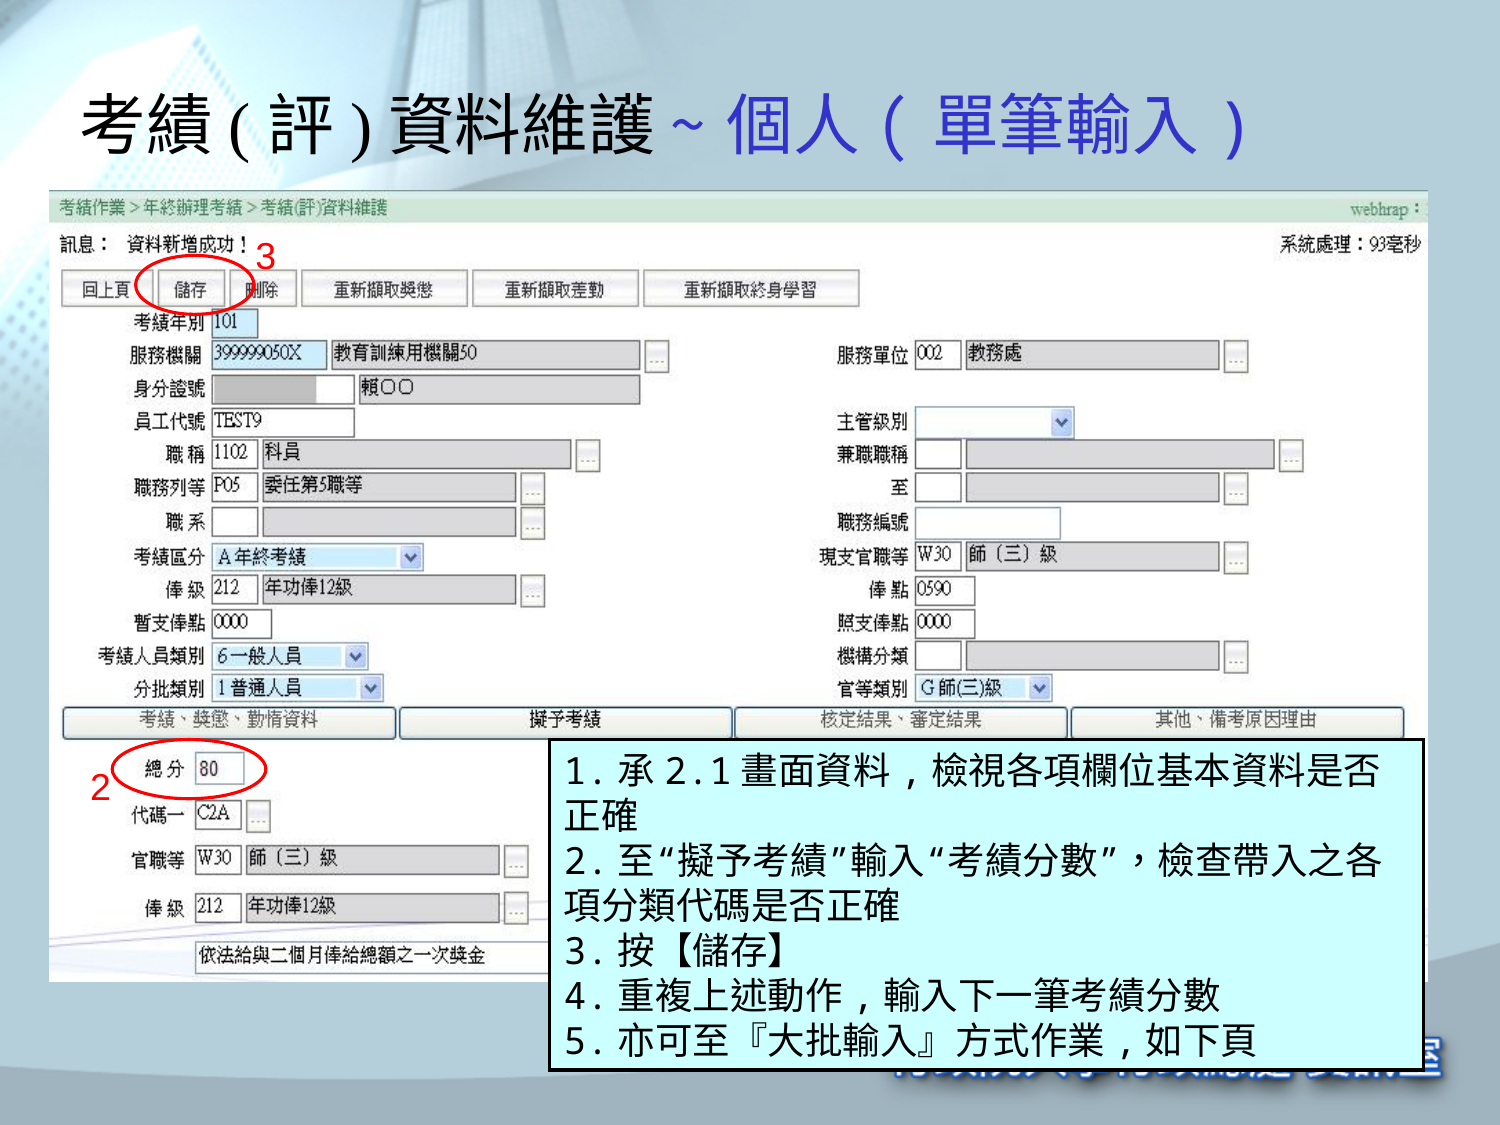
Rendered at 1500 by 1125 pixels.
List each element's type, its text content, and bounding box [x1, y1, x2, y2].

text_box 3 [242, 231, 290, 277]
text_box 1.承2.1畫面資料,檢視各項欄位基本資料是否正確 2.至“擬予考績”輸入“考績分數”，檢查帶入之各項分類代碼是否正確 3.按【儲存】 4.重複上述動作,輸入下一筆考績分數 5.亦可至『大批輸入』方式作業,如下頁 [549, 739, 1424, 1071]
picture [0, 0, 1500, 1125]
text_box 2 [76, 763, 125, 809]
text_box 考績(評)資料維護~個人(單筆輸入) [64, 66, 1365, 179]
